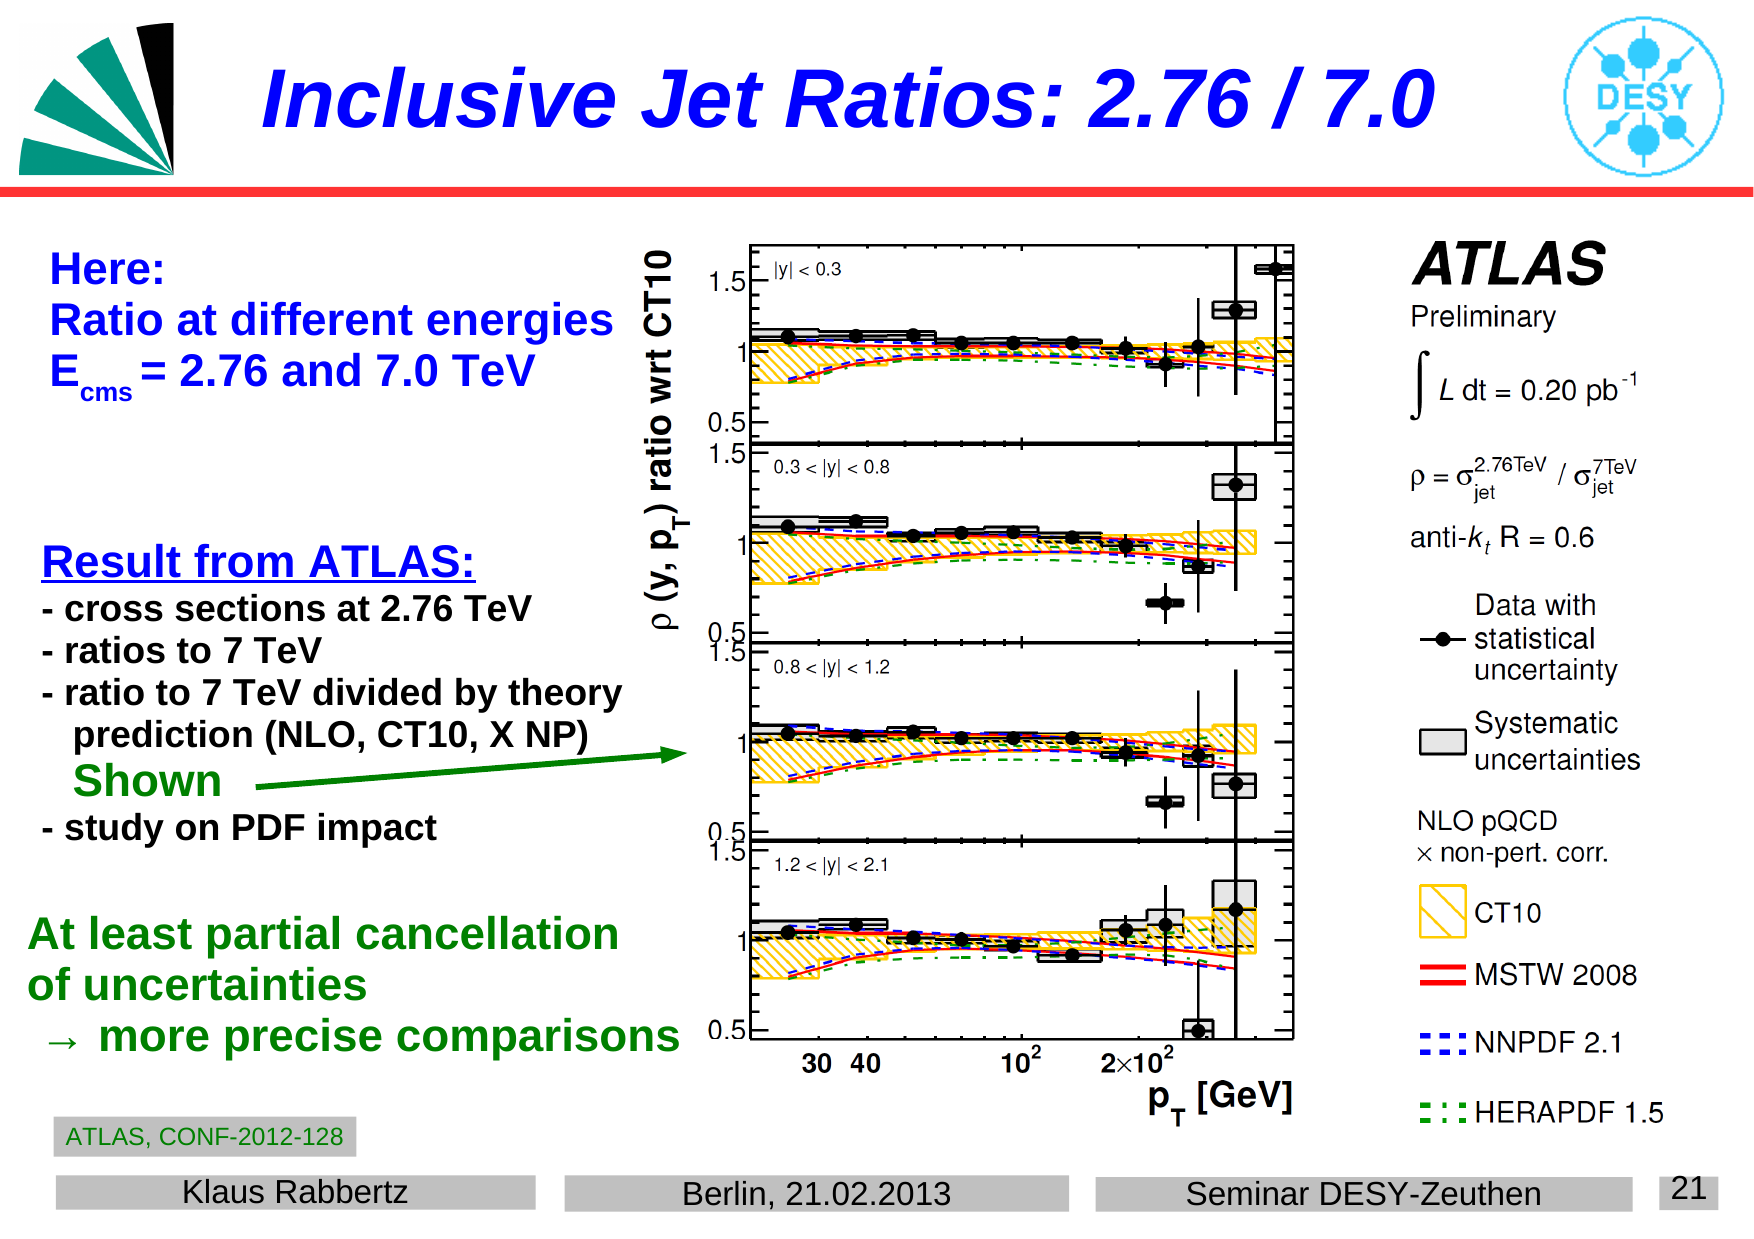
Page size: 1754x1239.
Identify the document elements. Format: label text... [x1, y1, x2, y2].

picture [1376, 220, 1712, 1161]
picture [19, 23, 174, 177]
picture [630, 226, 1313, 1139]
text_box ATLAS, CONF-2012-128 [53, 1116, 357, 1157]
text_box Result from ATLAS: - cross sections at 2.76 TeV - ratios to 7 TeV - ratio to 7 TeV divided by theory prediction (NLO, CT10, X NP) Shown - study on PDF impact [29, 530, 634, 855]
text_box Here: Ratio at different energies Ecms = 2.76 and 7.0 TeV [37, 236, 627, 414]
text_box At least partial cancellation of uncertainties → more precise comparisons [15, 901, 694, 1068]
title Inclusive Jet Ratios: 2.76 / 7.0 [220, 16, 1525, 182]
picture [1559, 12, 1729, 182]
